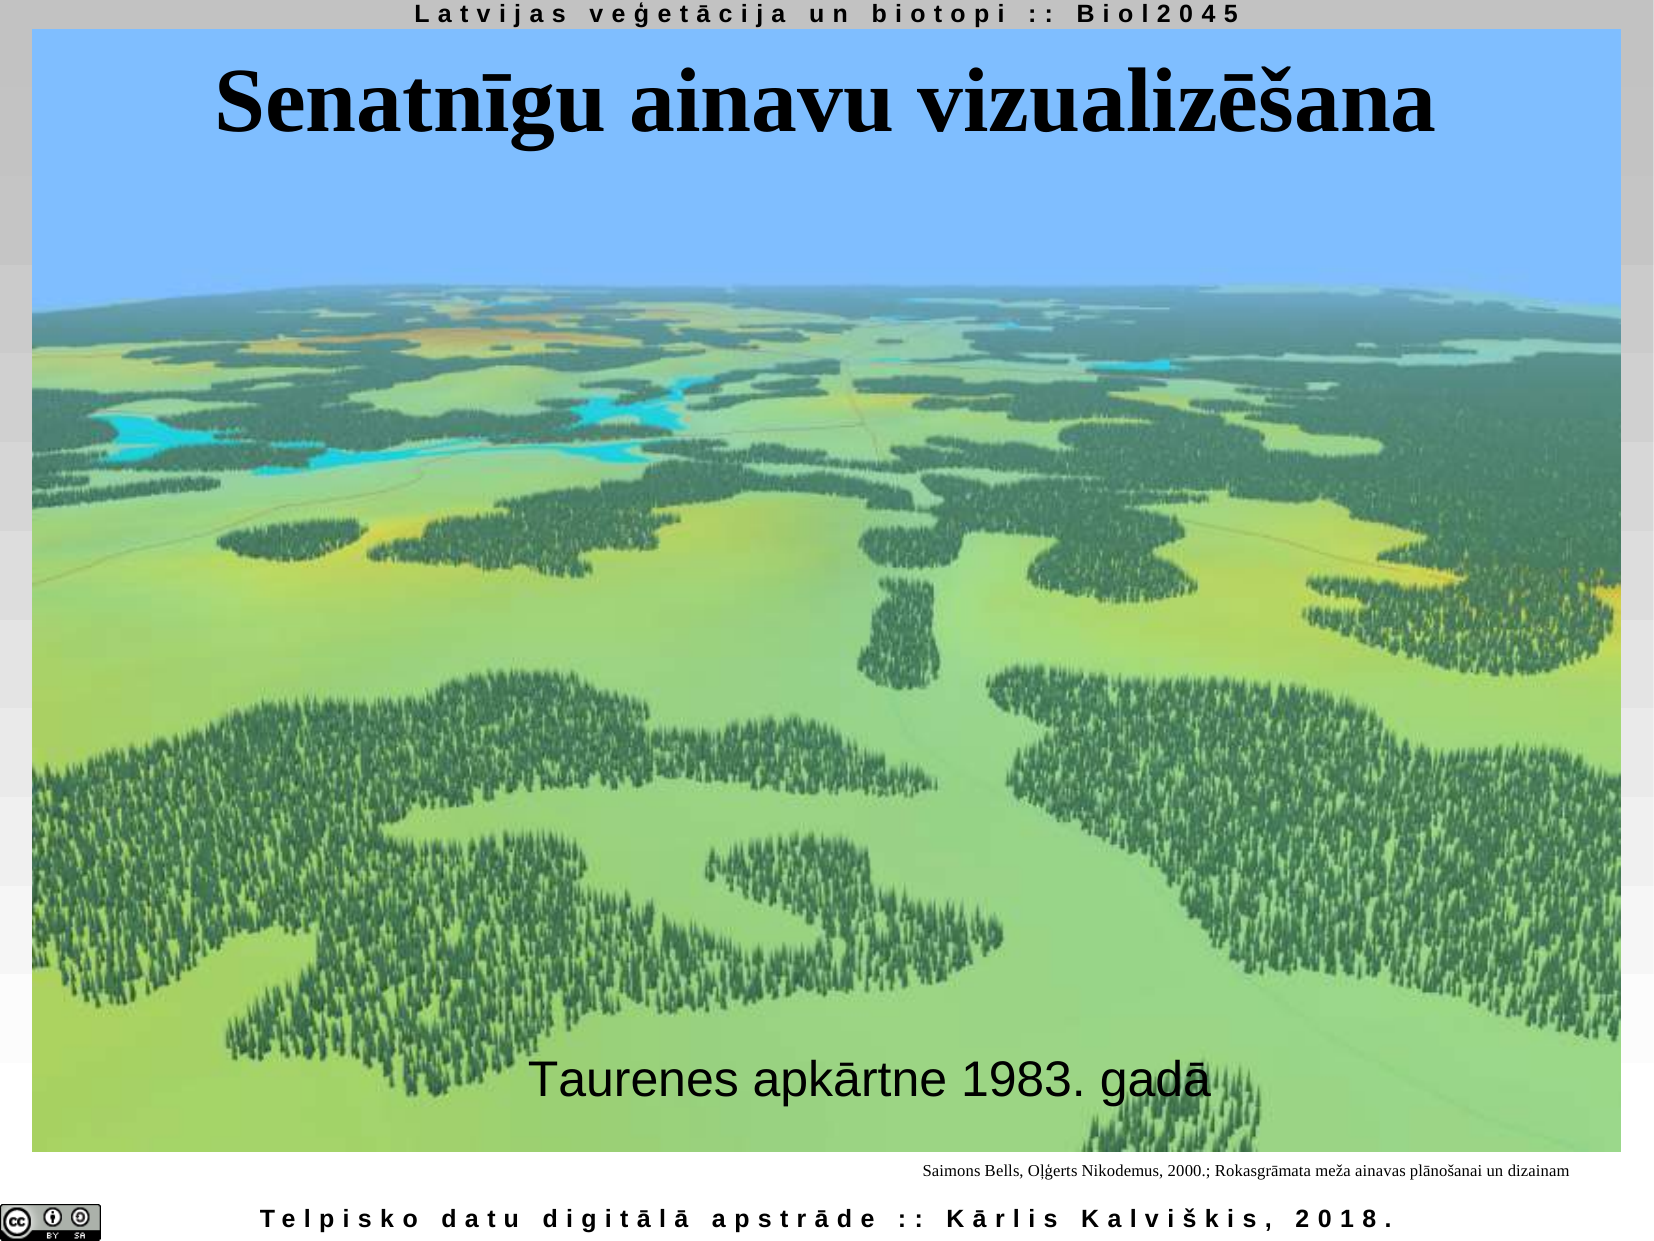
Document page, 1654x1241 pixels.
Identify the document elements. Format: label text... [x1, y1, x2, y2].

text_box Saimons Bells, Oļģerts Nikodemus, 2000.; Rokasgrāmata meža ainavas plānošanai un dizainam [922, 1161, 1572, 1180]
text_box Taurenes apkārtne 1983. gadā [527, 1051, 1212, 1108]
title Senatnīgu ainavu vizualizēšana [29, 49, 1625, 296]
picture [0, 0, 1654, 1241]
